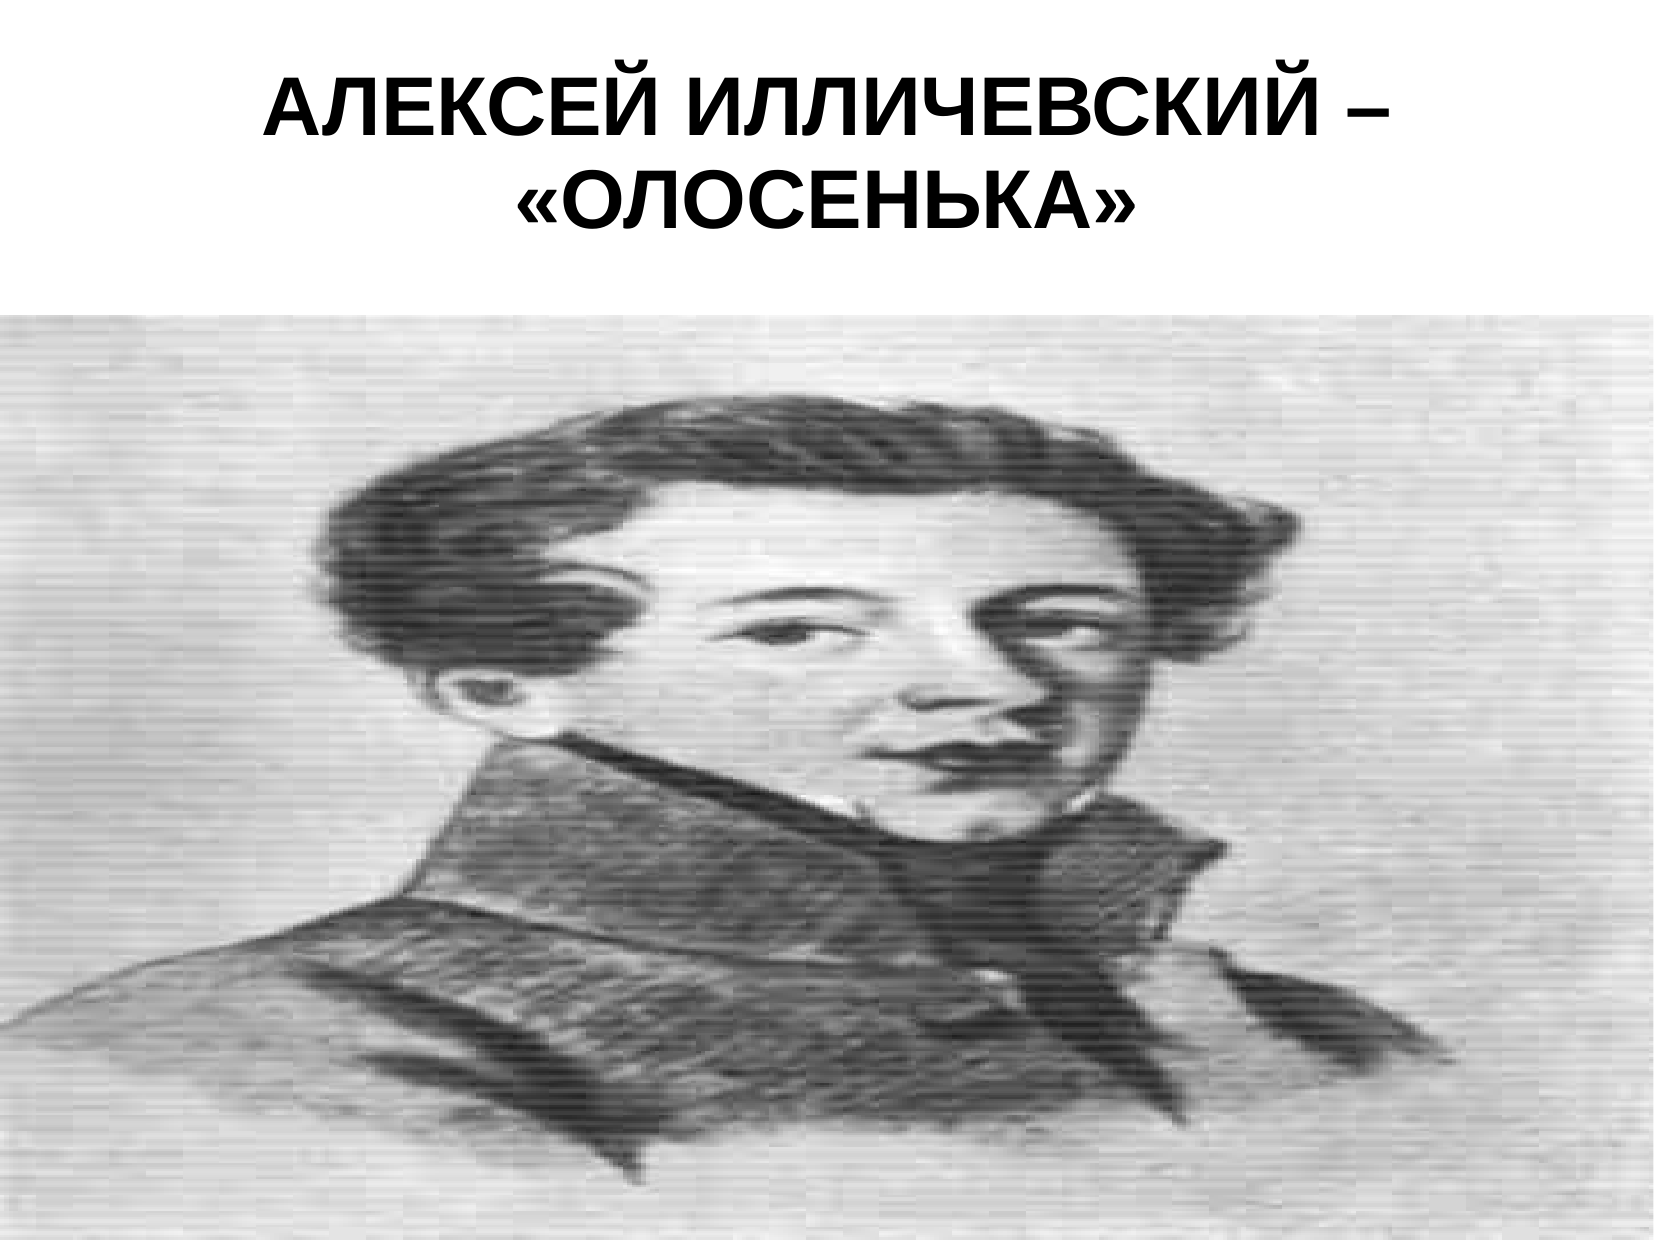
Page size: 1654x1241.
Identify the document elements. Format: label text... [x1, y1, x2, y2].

title АЛЕКСЕЙ ИЛЛИЧЕВСКИЙ – «ОЛОСЕНЬКА» [82, 34, 1571, 272]
text_box [0, 315, 1654, 1241]
